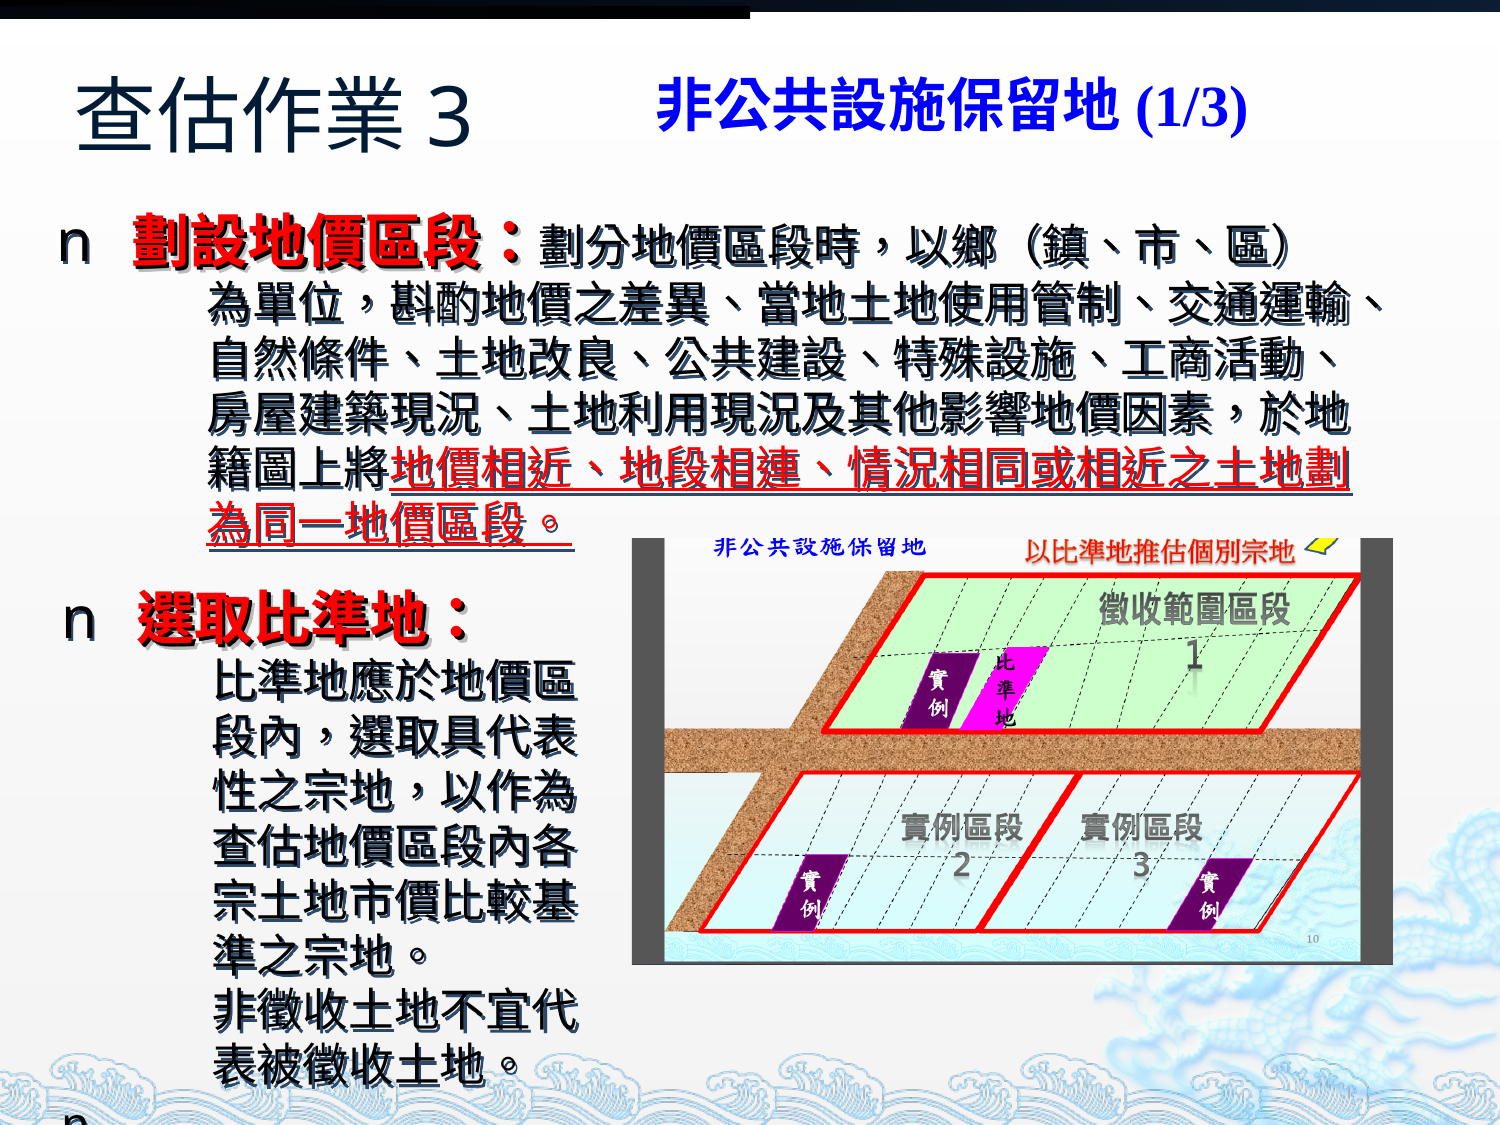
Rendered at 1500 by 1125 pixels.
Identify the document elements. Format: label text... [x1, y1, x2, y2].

text_box 選取比準地： 比準地應於地價區段內，選取具代表性之宗地，以作為查估地價區段內各宗土地市價比較基準之宗地。 非徵收土地不宜代表被徵收土地。 [46, 573, 613, 1104]
text_box 劃設地價區段：劃分地價區段時，以鄉（鎮、市、區）為單位，斟酌地價之差異、當地土地使用管制、交通運輸、自然條件、土地改良、公共建設、特殊設施、工商活動、房屋建築現況、土地利用現況及其他影響地價因素，於地籍圖上將地價相近、地段相連、情況相同或相近之土地劃為同一地價區段。 [41, 196, 1377, 560]
picture [631, 538, 1393, 965]
text_box 查估作業3 [41, 55, 490, 170]
text_box 非公共設施保留地(1/3) [612, 60, 1275, 167]
